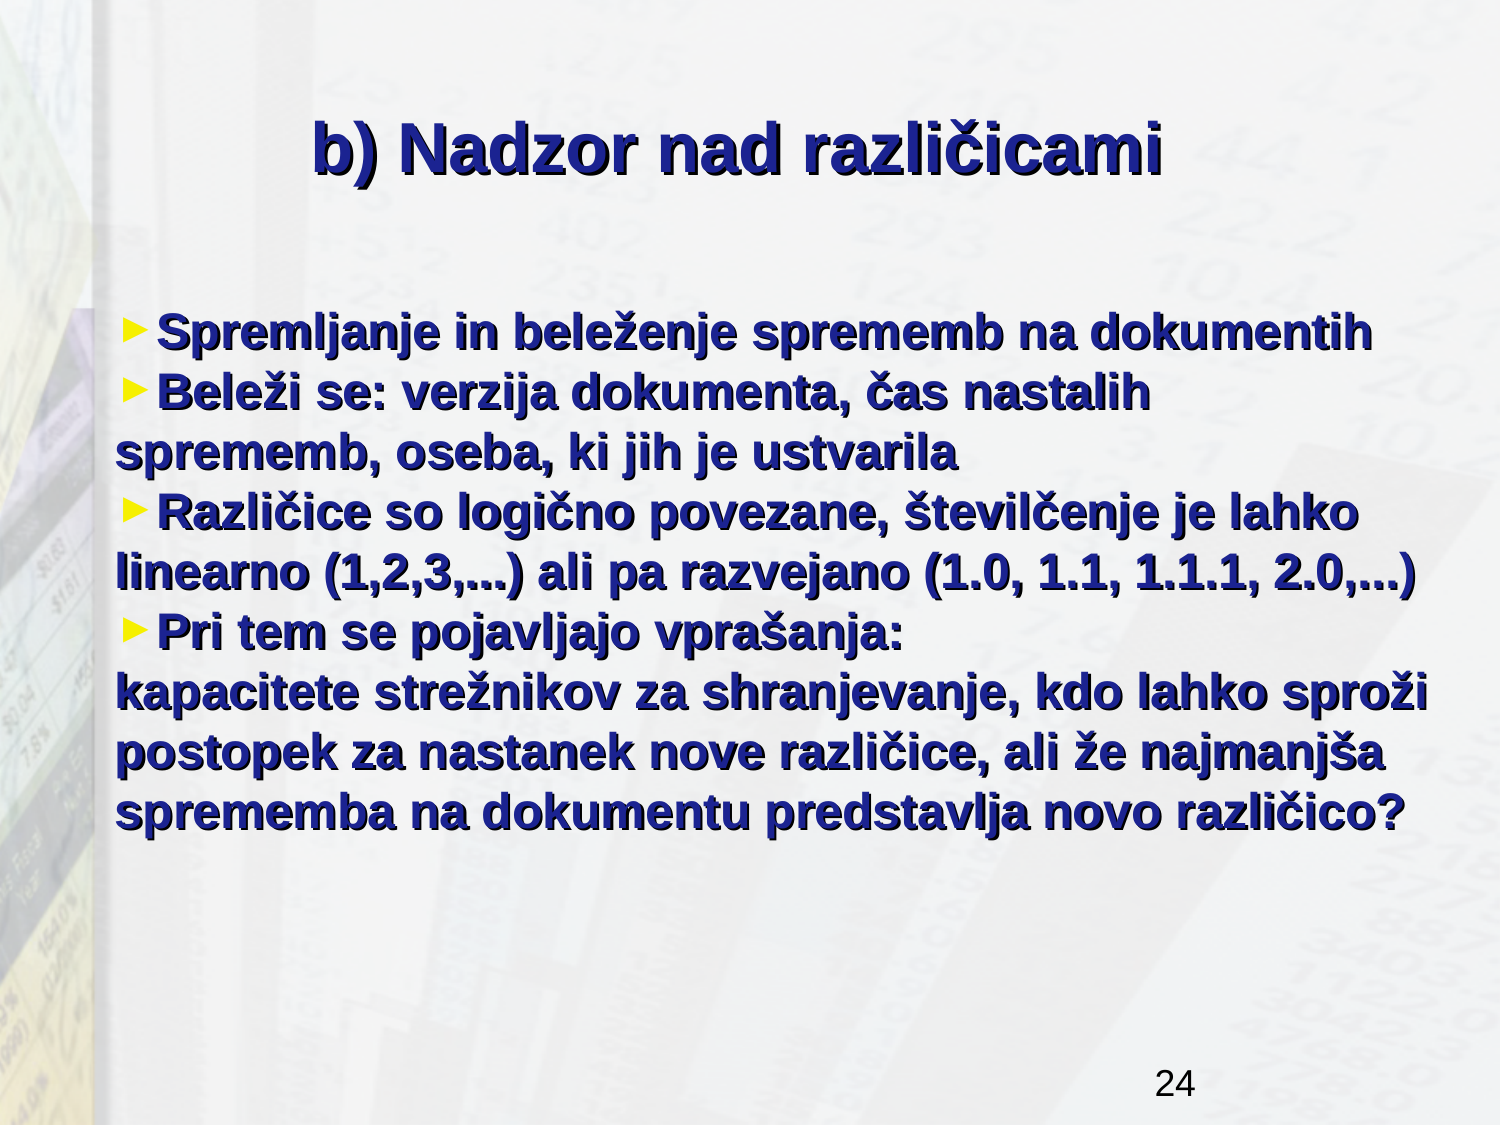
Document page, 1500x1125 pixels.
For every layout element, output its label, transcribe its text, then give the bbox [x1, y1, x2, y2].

list Spremljanje in beleženje sprememb na dokumentih Beleži se: verzija dokumenta, čas nastalih sprememb, oseba, ki jih je ustvarila Različice so logično povezane, številčenje je lahko linearno (1,2,3,...) ali pa razvejano (1.0, 1.1, 1.1.1, 2.0,...) Pri tem se pojavljajo vprašanja: kapacitete strežnikov za shranjevanje, kdo lahko sproži postopek za nastanek nove različice, ali že najmanjša sprememba na dokumentu predstavlja novo različico? [100, 290, 1447, 905]
title b) Nadzor nad različicami [62, 49, 1413, 238]
picture [0, 0, 1500, 1125]
